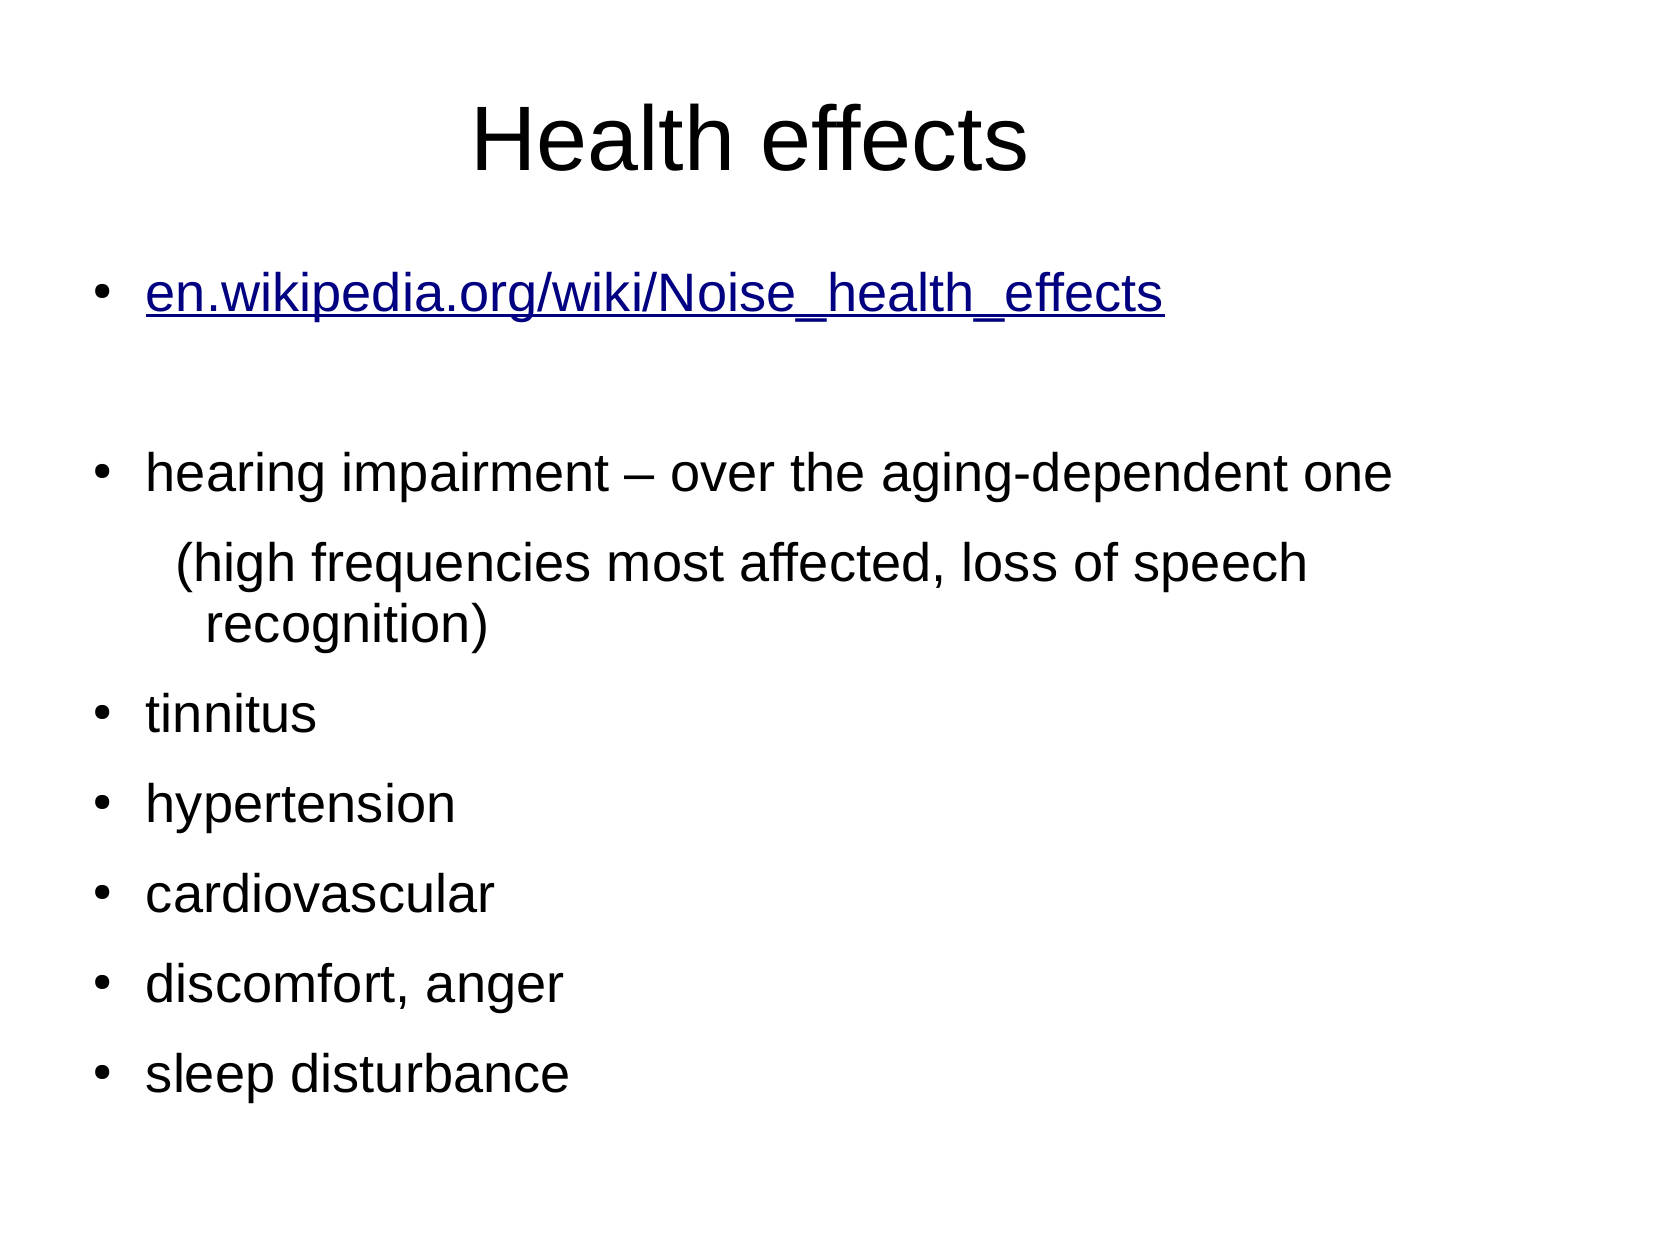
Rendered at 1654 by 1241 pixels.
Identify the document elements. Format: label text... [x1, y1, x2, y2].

title Health effects [75, 21, 1425, 257]
list en.wikipedia.org/wiki/Noise_health_effects hearing impairment – over the aging-dependent one (high frequencies most affected, loss of speech recognition) tinnitus hypertension cardiovascular discomfort, anger sleep disturbance [75, 262, 1425, 1195]
